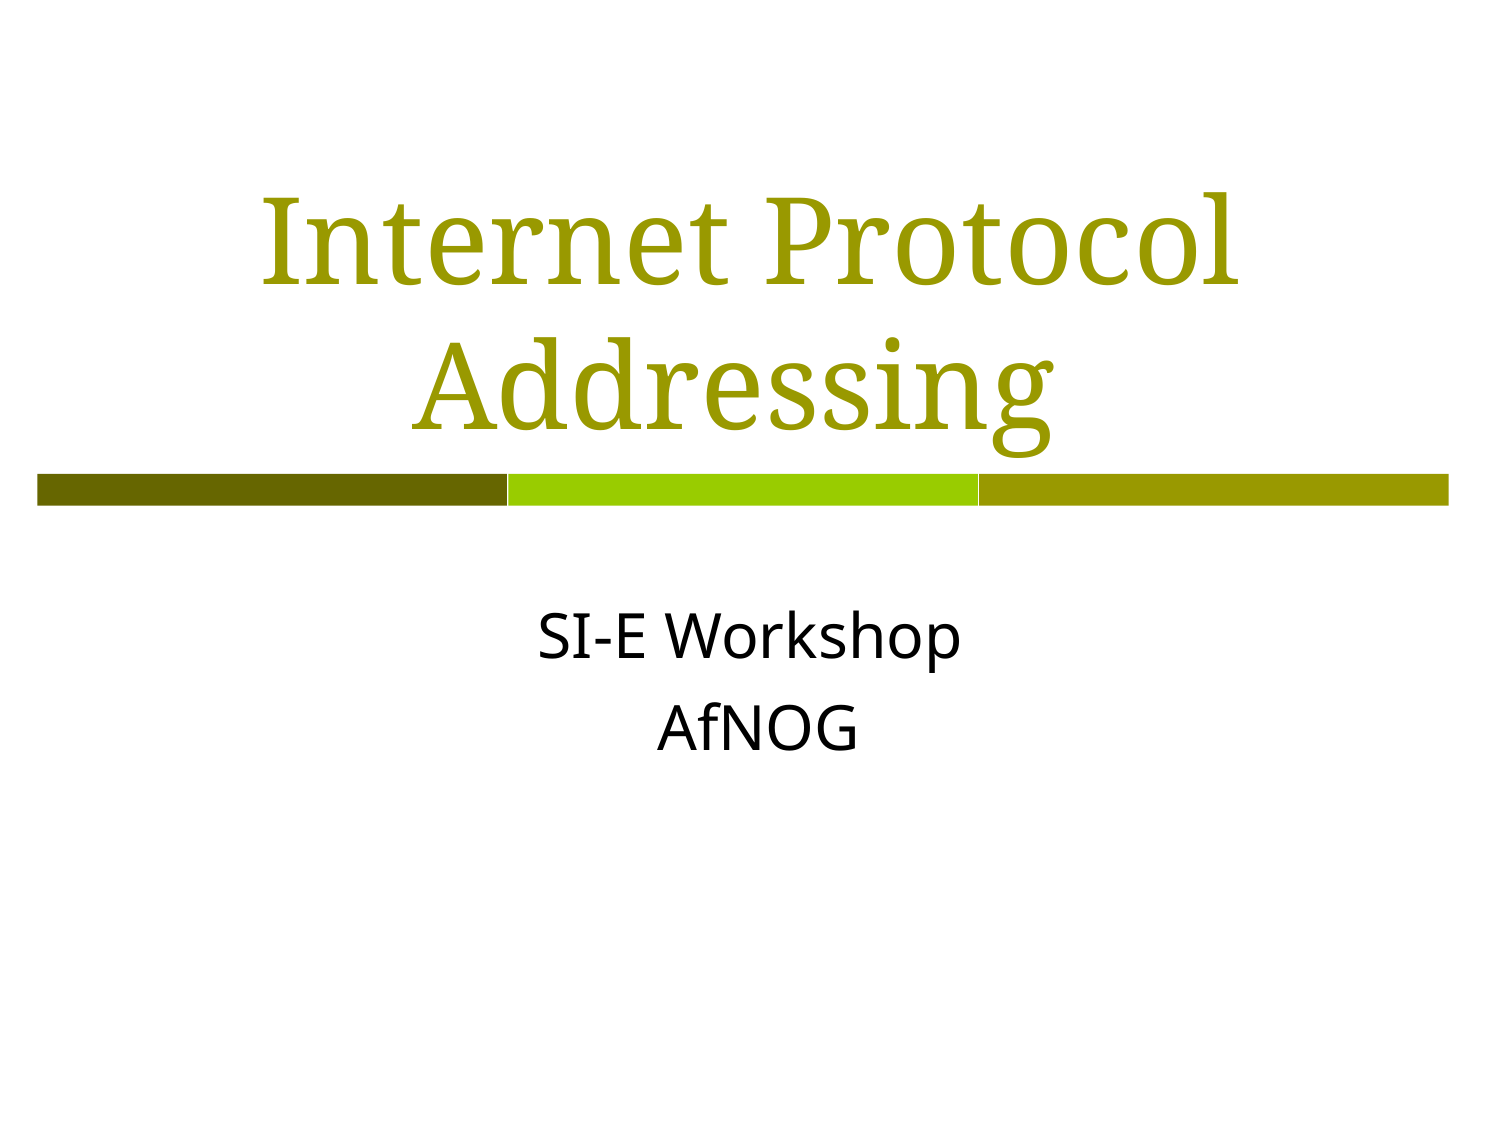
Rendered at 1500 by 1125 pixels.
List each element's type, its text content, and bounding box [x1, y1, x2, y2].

text_box SI-E Workshop AfNOG [225, 543, 1276, 907]
title Internet Protocol Addressing [112, 112, 1388, 462]
